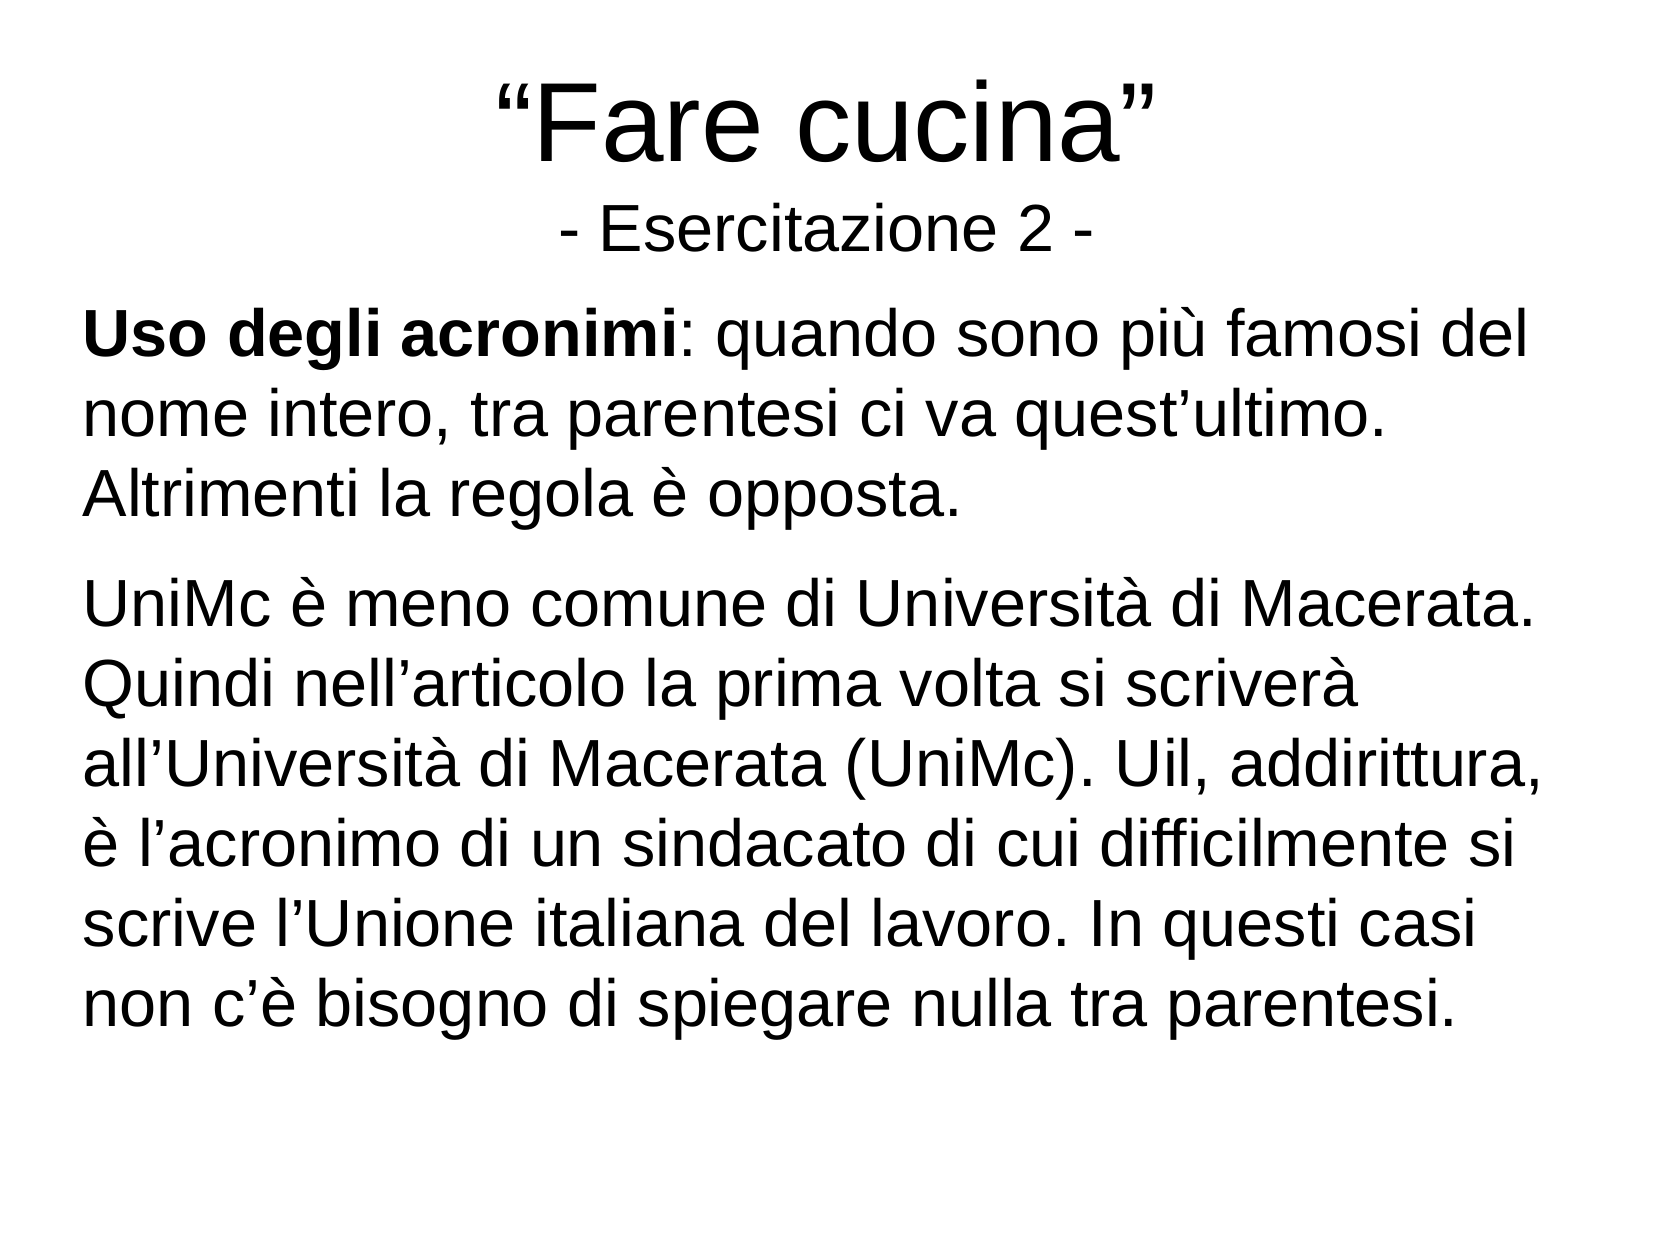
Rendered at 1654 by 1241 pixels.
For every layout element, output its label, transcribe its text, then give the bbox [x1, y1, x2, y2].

list Uso degli acronimi: quando sono più famosi del nome intero, tra parentesi ci va quest’ultimo. Altrimenti la regola è opposta. UniMc è meno comune di Università di Macerata. Quindi nell’articolo la prima volta si scriverà all’Università di Macerata (UniMc). Uil, addirittura, è l’acronimo di un sindacato di cui difficilmente si scrive l’Unione italiana del lavoro. In questi casi non c’è bisogno di spiegare nulla tra parentesi. [82, 290, 1571, 1109]
title “Fare cucina” - Esercitazione 2 - [82, 49, 1571, 257]
